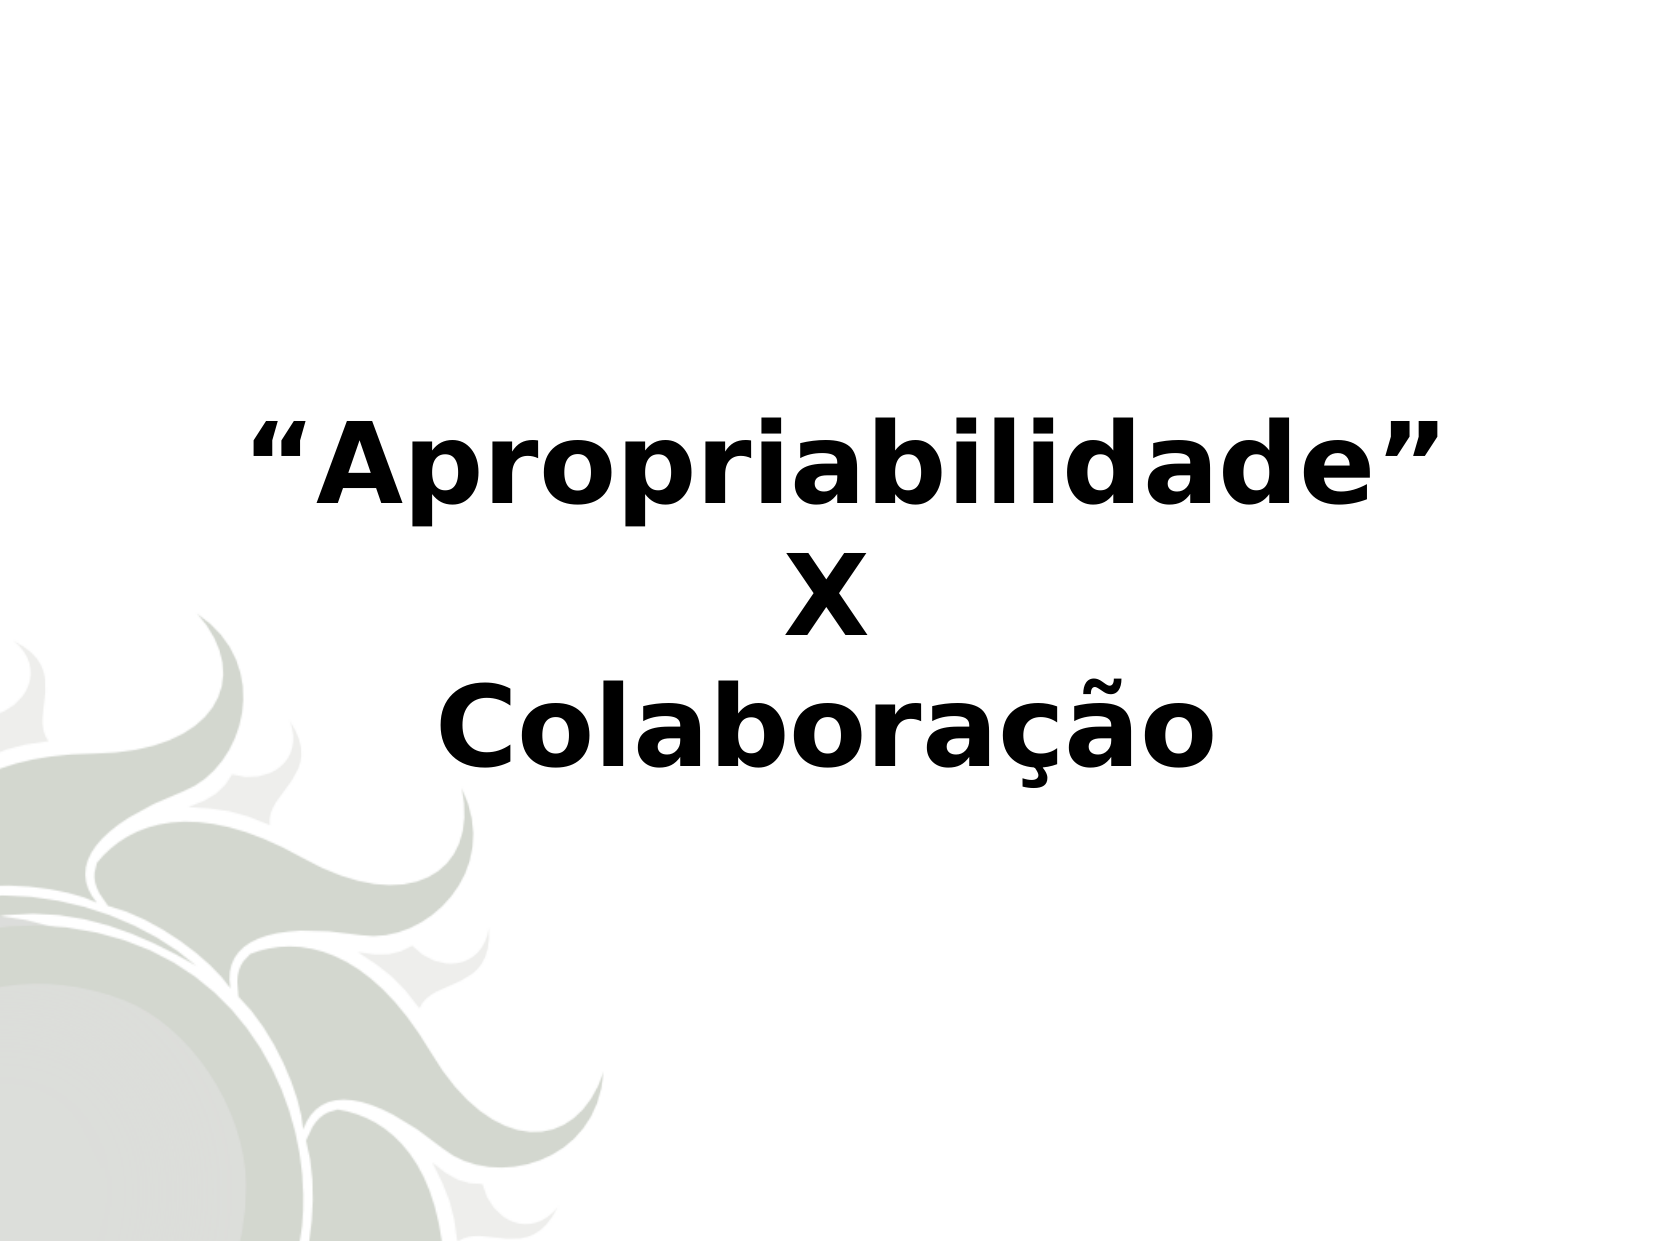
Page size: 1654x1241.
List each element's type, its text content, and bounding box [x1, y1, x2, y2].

picture [0, 555, 644, 1241]
title “Apropriabilidade” X Colaboração [82, 399, 1571, 793]
